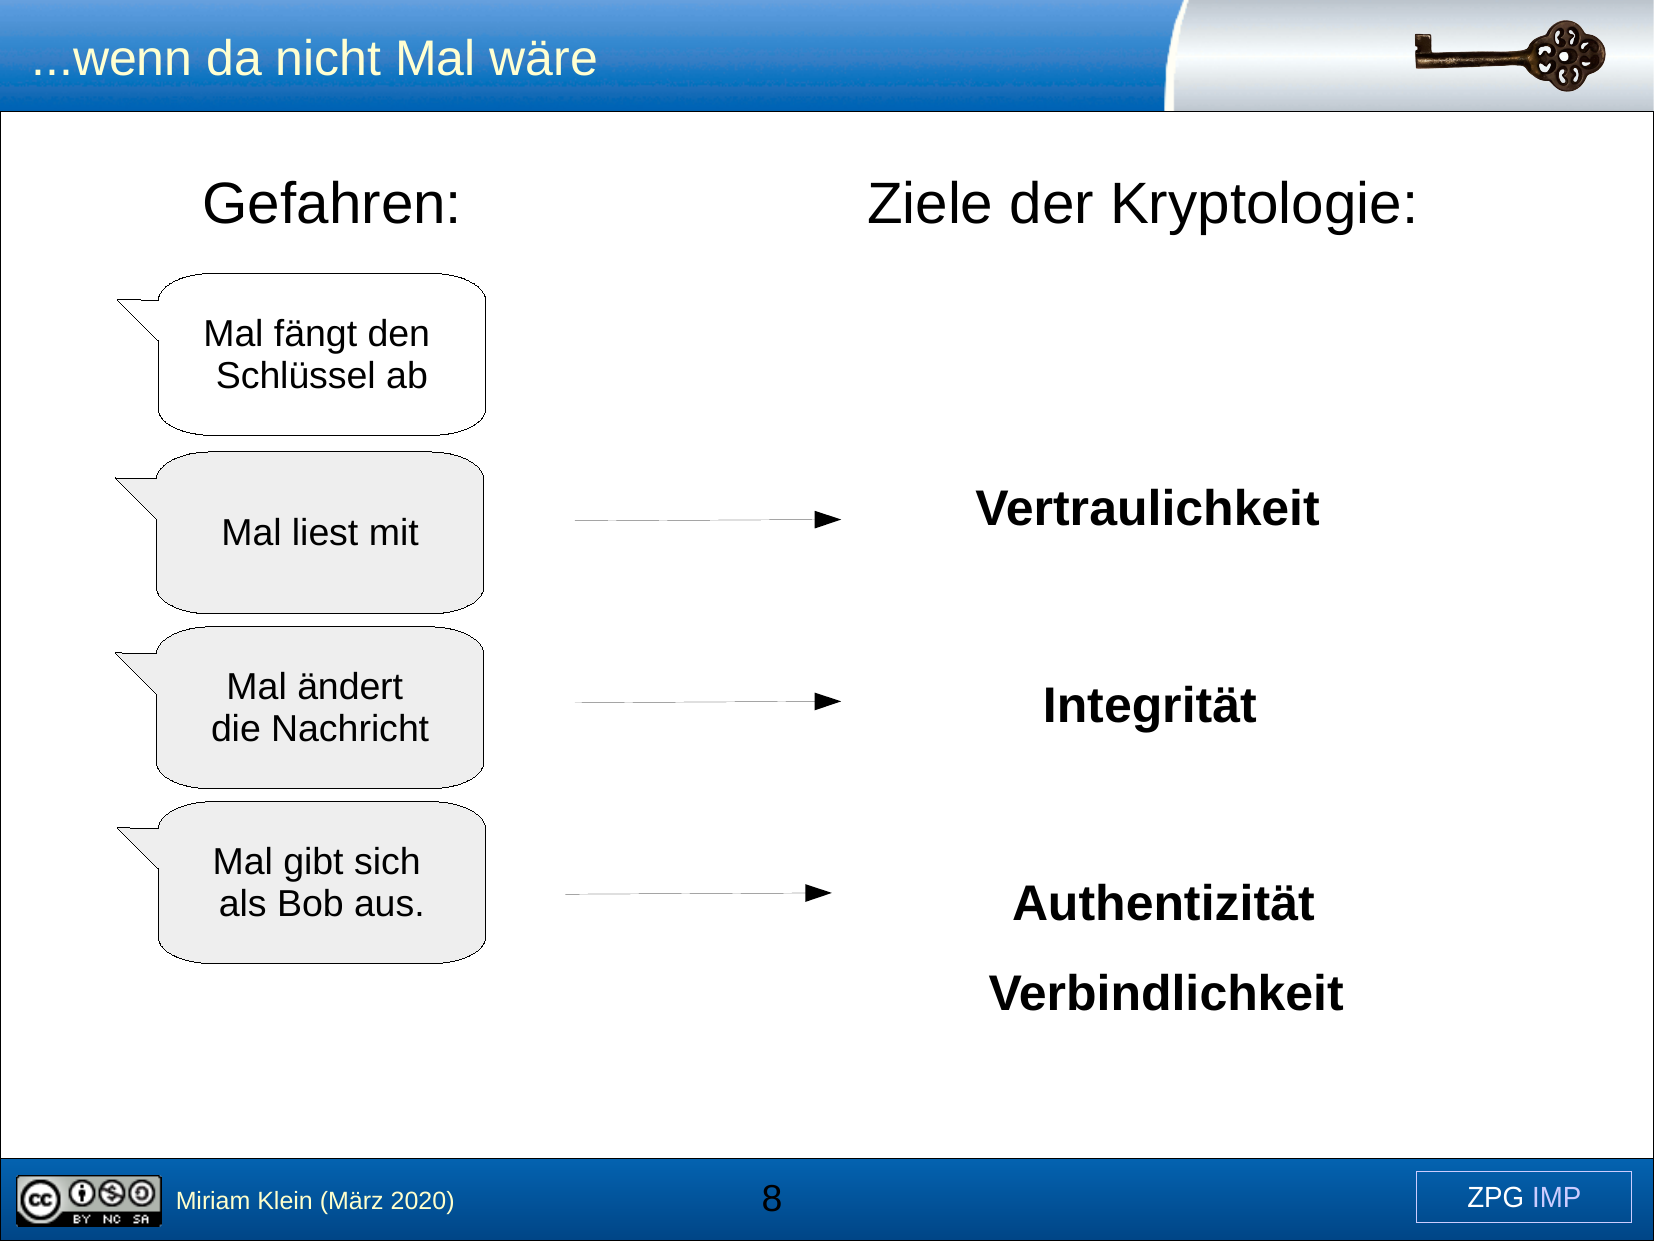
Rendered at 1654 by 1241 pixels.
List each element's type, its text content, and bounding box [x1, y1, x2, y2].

text_box Mal ändert die Nachricht [115, 626, 484, 789]
picture [0, 0, 1654, 111]
text_box Gefahren: Ziele der Kryptologie: [202, 170, 1483, 283]
text_box Vertraulichkeit [894, 445, 1402, 570]
picture [16, 1175, 162, 1227]
title ...wenn da nicht Mal wäre [31, 14, 1151, 92]
text_box Integrität [896, 643, 1404, 768]
text_box Mal fängt den Schlüssel ab [117, 273, 486, 436]
text_box Mal liest mit [115, 451, 484, 614]
text_box Authentizität [910, 841, 1418, 965]
text_box Mal gibt sich als Bob aus. [117, 801, 486, 964]
text_box Verbindlichkeit [912, 948, 1421, 1056]
